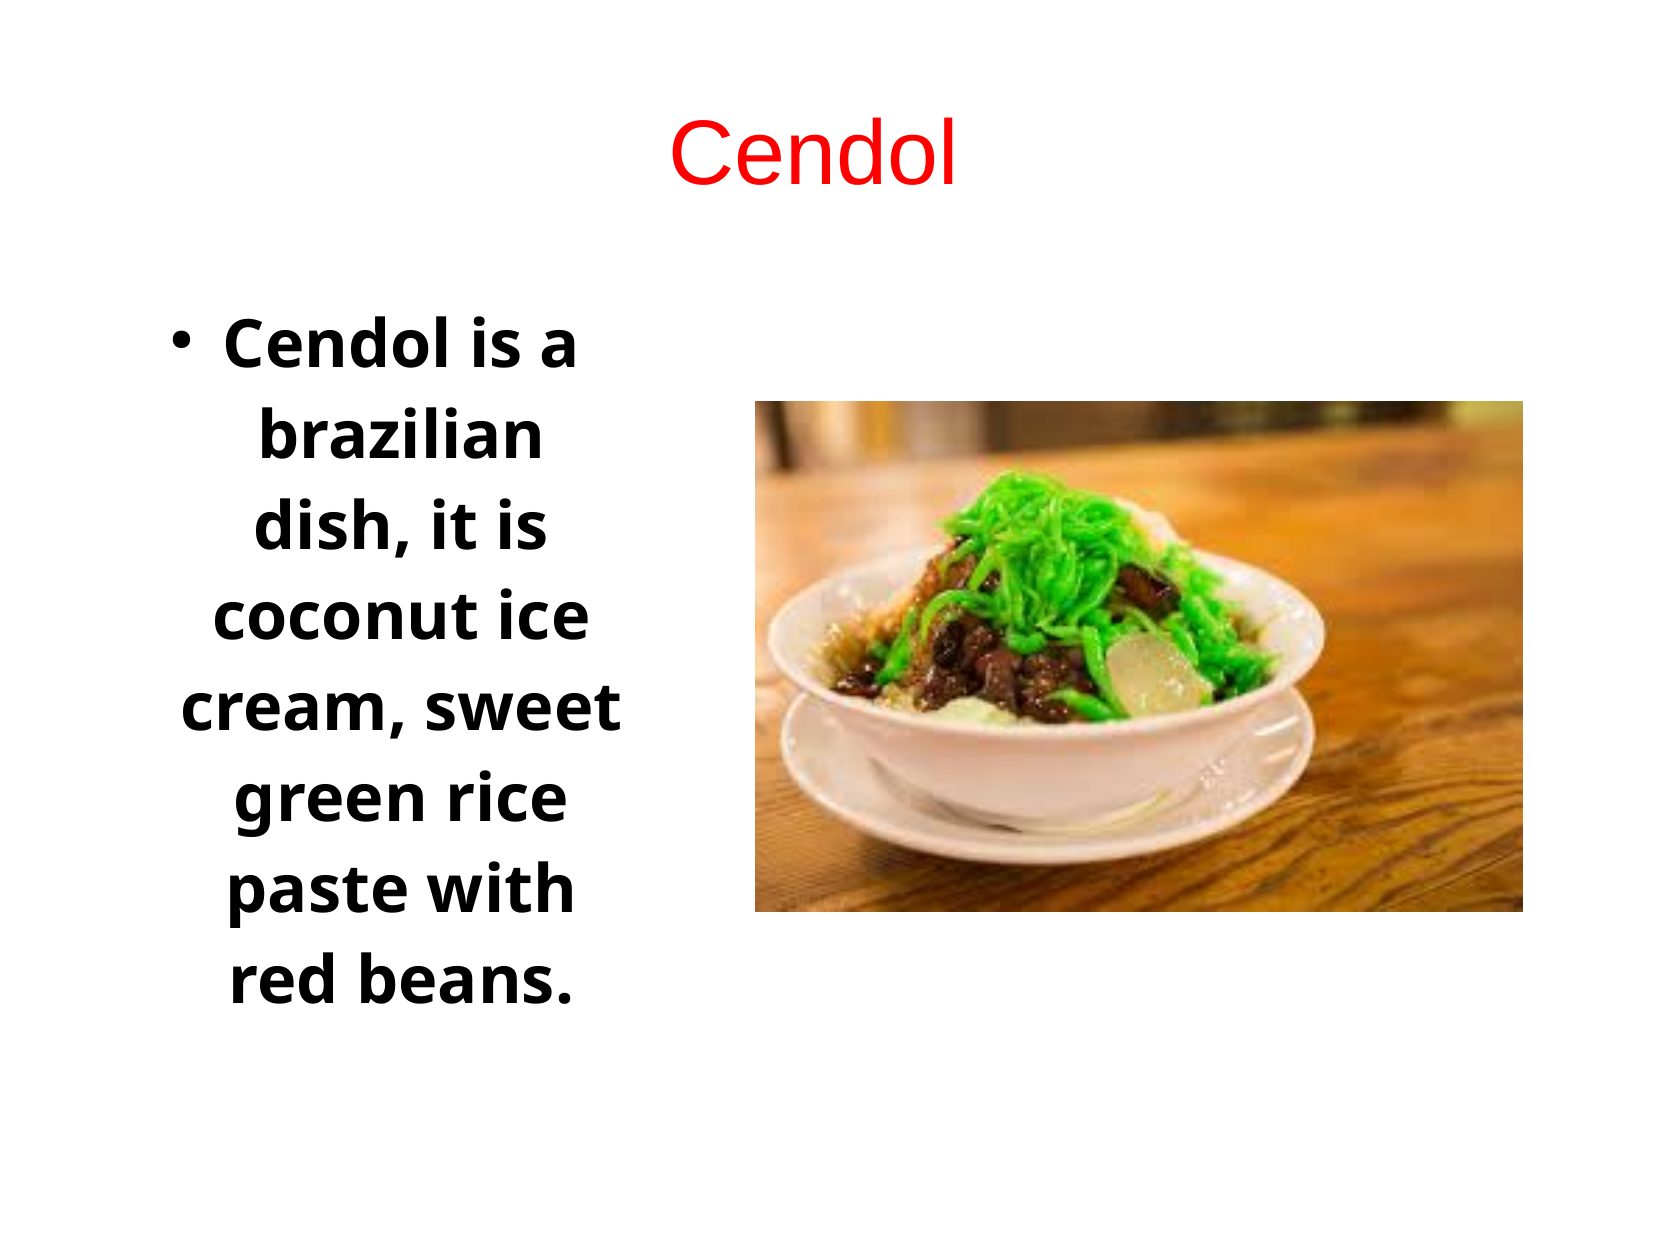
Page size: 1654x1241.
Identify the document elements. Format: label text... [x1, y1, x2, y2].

title Cendol [82, 49, 1571, 257]
picture [755, 401, 1523, 912]
list Cendol is a brazilian dish, it is coconut ice cream, sweet green rice paste with red beans. [106, 296, 626, 1016]
